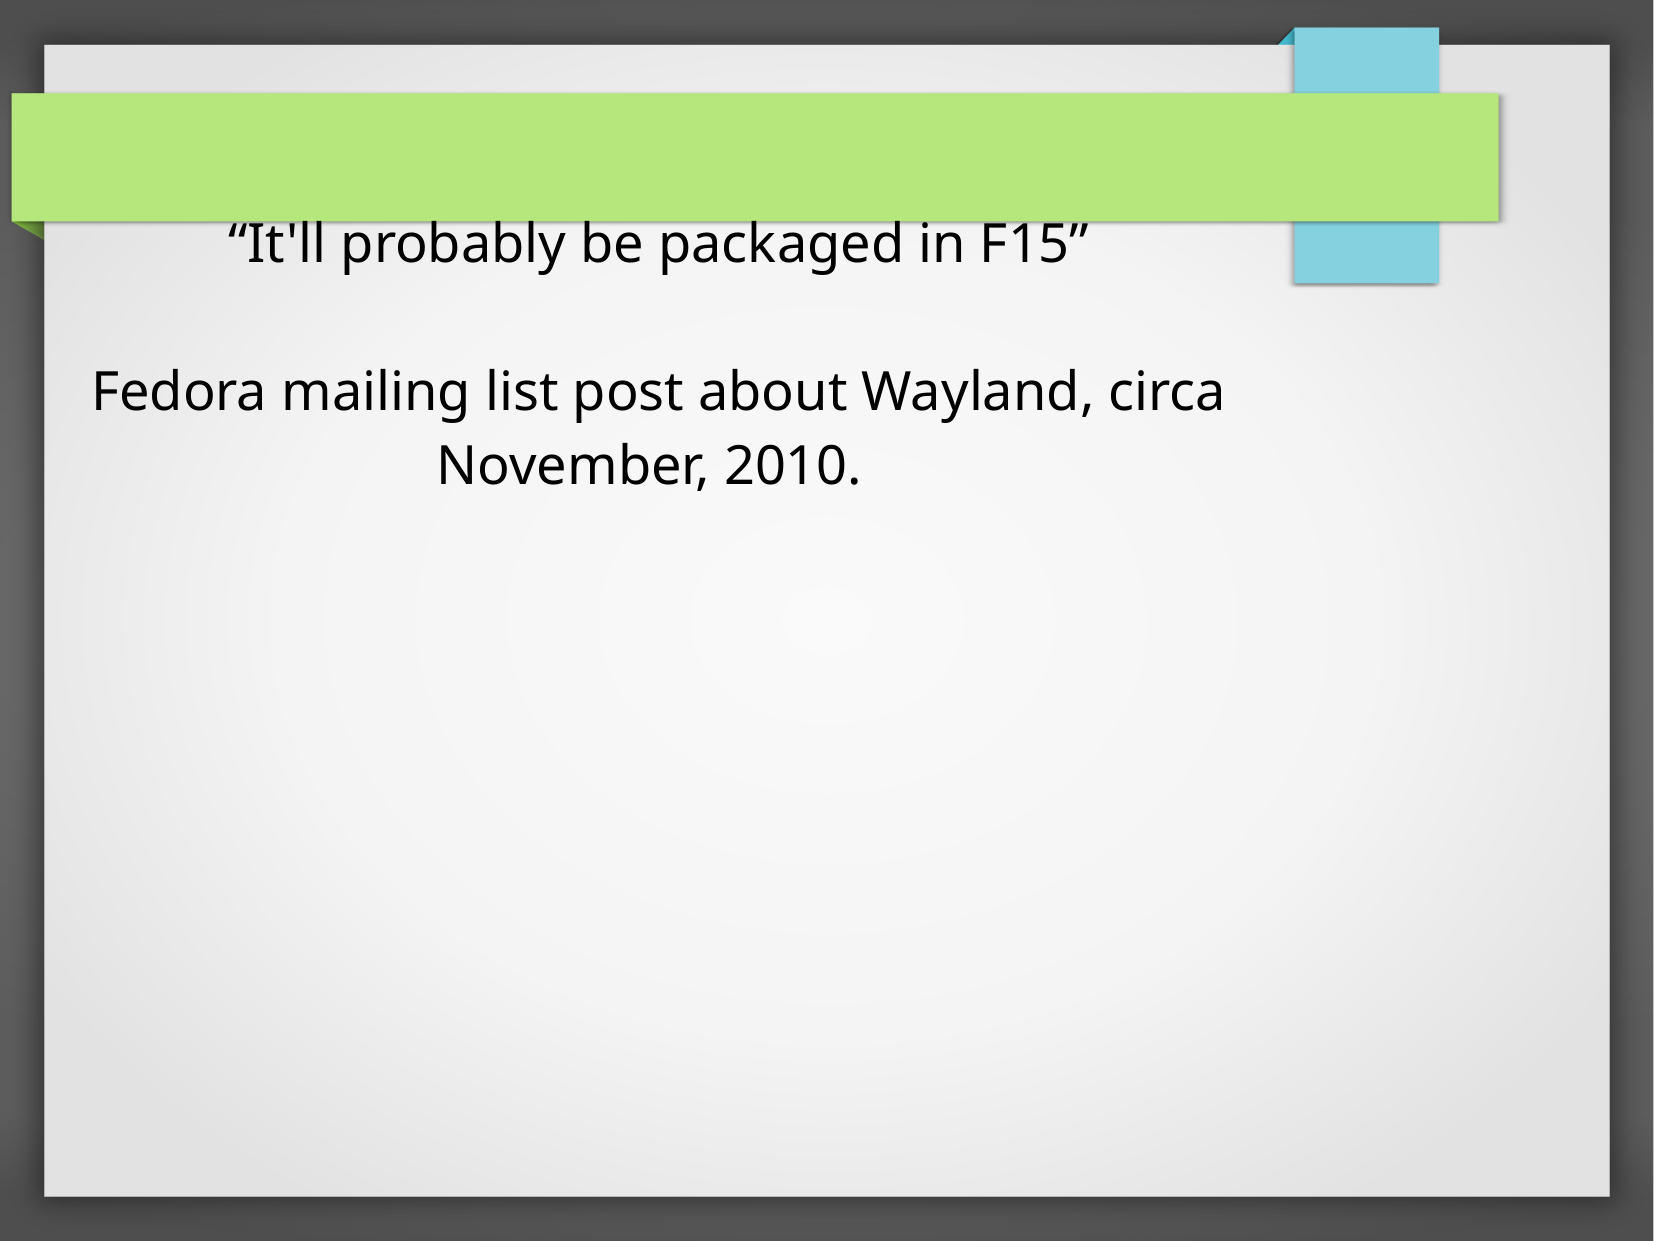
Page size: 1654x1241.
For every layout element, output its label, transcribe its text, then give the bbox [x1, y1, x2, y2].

subtitle “It'll probably be packaged in F15” Fedora mailing list post about Wayland, circa November, 2010. [70, 106, 1229, 1063]
picture [0, 0, 1654, 1241]
